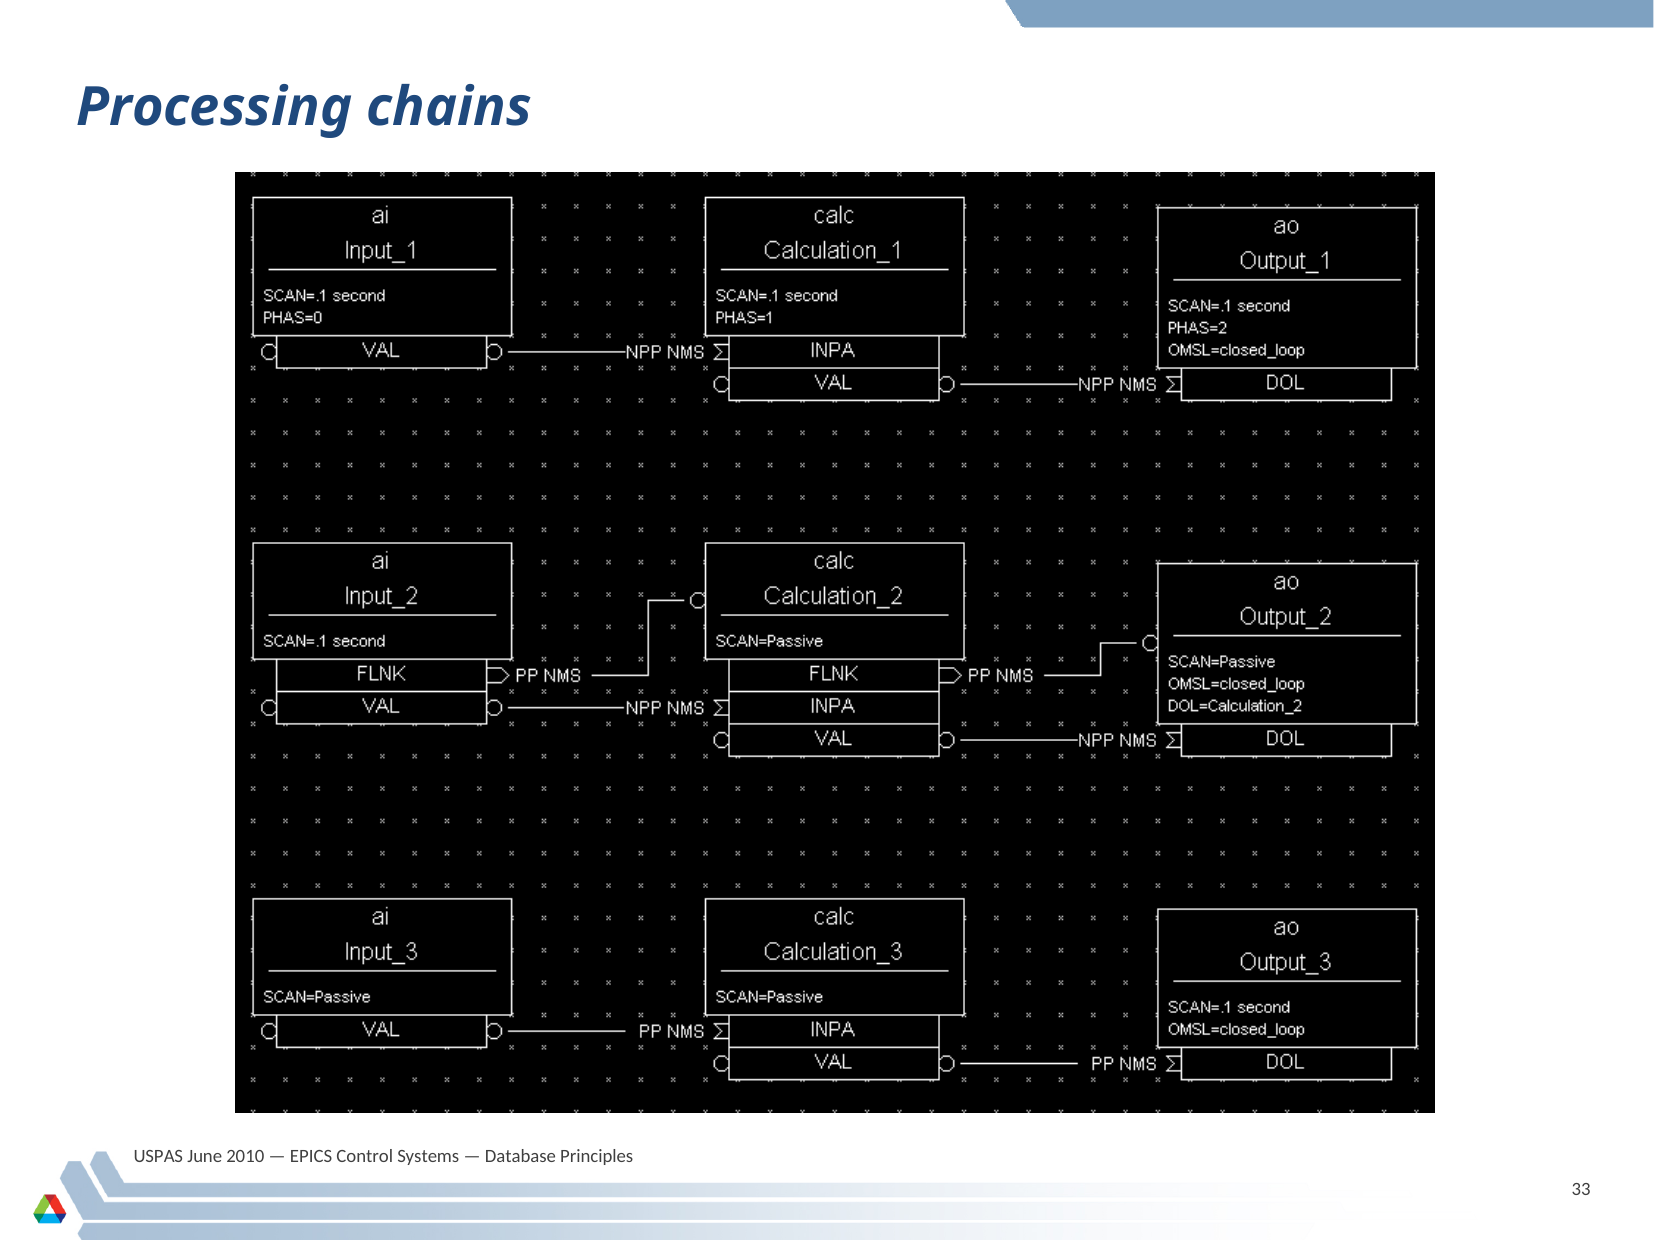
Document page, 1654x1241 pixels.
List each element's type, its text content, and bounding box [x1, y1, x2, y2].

picture [0, 0, 1654, 29]
picture [0, 1143, 1654, 1240]
picture [235, 172, 1435, 1114]
title Processing chains [61, 59, 1500, 138]
